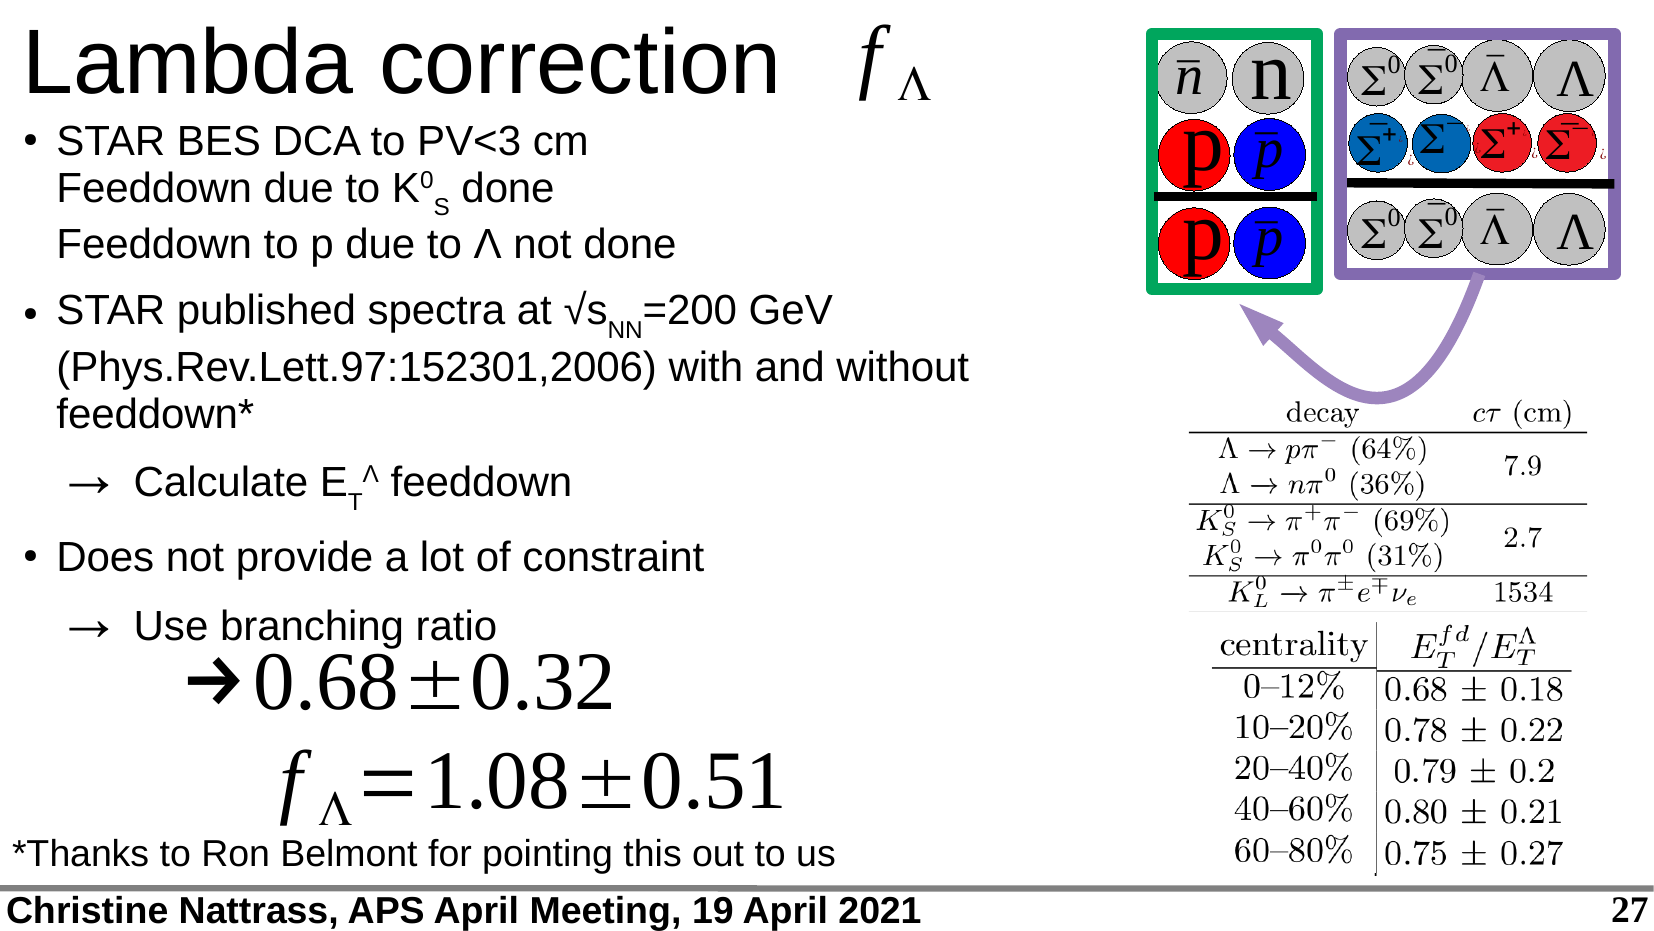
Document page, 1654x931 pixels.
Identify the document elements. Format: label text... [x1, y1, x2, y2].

text_box [1158, 131, 1167, 179]
list STAR BES DCA to PV<3 cm Feeddown due to K0S done Feeddown to p due to Λ not done STAR published spectra at √sNN=200 GeV (Phys.Rev.Lett.97:152301,2006) with and without feeddown* → Calculate ETΛ feeddown Does not provide a lot of constraint → Use branching ratio [11, 117, 1051, 657]
text_box p [1167, 89, 1254, 197]
text_box [1462, 193, 1541, 265]
chart [1412, 201, 1462, 251]
text_box [1347, 210, 1355, 250]
text_box [1482, 113, 1522, 121]
text_box [1358, 113, 1398, 121]
chart [1350, 121, 1611, 167]
chart [1355, 203, 1405, 251]
chart [1412, 47, 1462, 97]
chart [1474, 207, 1516, 247]
chart [1245, 116, 1289, 180]
text_box [1414, 97, 1453, 104]
text_box [1415, 156, 1469, 173]
text_box [1233, 212, 1306, 279]
chart [175, 635, 623, 728]
text_box [1547, 113, 1587, 121]
text_box Λ [1621, 42, 1628, 116]
text_box n [1235, 40, 1311, 126]
text_box n [1235, 18, 1322, 29]
text_box [1347, 57, 1355, 97]
text_box [1404, 55, 1412, 95]
text_box p [1167, 201, 1254, 283]
title Lambda correction [0, 0, 977, 140]
chart [1170, 44, 1208, 89]
chart [1355, 49, 1405, 98]
text_box [1158, 220, 1167, 268]
text_box [1404, 208, 1412, 248]
chart [1474, 53, 1516, 94]
picture [1211, 621, 1572, 876]
text_box [1479, 161, 1526, 173]
text_box [1356, 251, 1398, 260]
picture [1188, 399, 1588, 612]
text_box [1462, 40, 1541, 112]
text_box Λ [1541, 42, 1608, 116]
chart [1245, 205, 1289, 269]
text_box *Thanks to Ron Belmont for pointing this out to us [0, 825, 1108, 882]
chart [270, 735, 793, 829]
chart [848, 9, 939, 103]
text_box [1158, 48, 1170, 105]
text_box Λ [1541, 196, 1628, 269]
text_box [1356, 98, 1397, 107]
text_box [1421, 114, 1462, 122]
text_box [1361, 167, 1395, 173]
text_box [1208, 46, 1228, 89]
text_box [1415, 251, 1453, 258]
text_box [1233, 124, 1306, 191]
text_box [1545, 162, 1590, 173]
